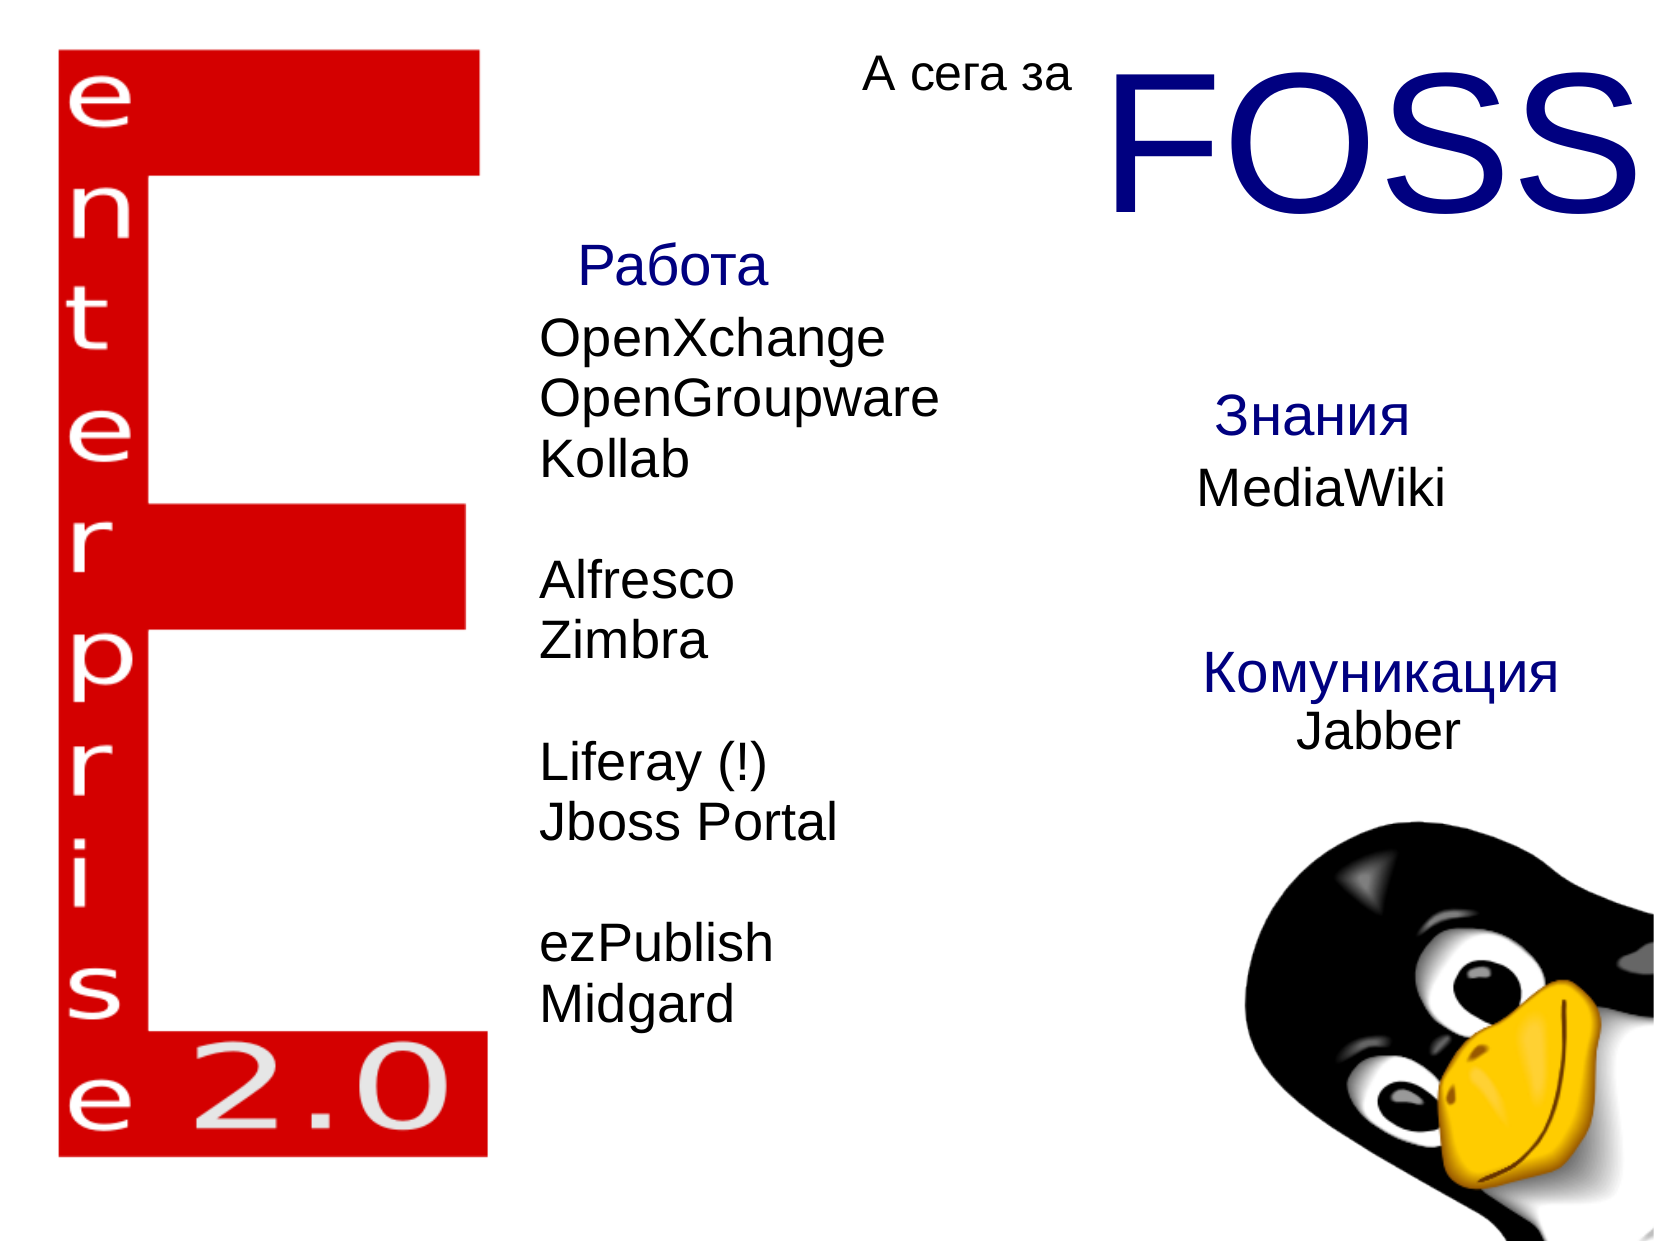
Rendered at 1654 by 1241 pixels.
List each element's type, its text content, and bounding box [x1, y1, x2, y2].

text_box Комуникация [1188, 632, 1576, 713]
text_box Знания [1200, 375, 1426, 455]
text_box MediaWiki [1182, 449, 1463, 526]
text_box Работа [562, 225, 785, 305]
text_box FOSS [975, 24, 1654, 263]
text_box А сега за [848, 37, 975, 109]
text_box OpenXchange OpenGroupware Kollab Alfresco Zimbra Liferay (!) Jboss Portal ezPublish Midgard [525, 300, 976, 1042]
picture [6, 5, 1654, 1241]
text_box Jabber [1281, 693, 1477, 769]
